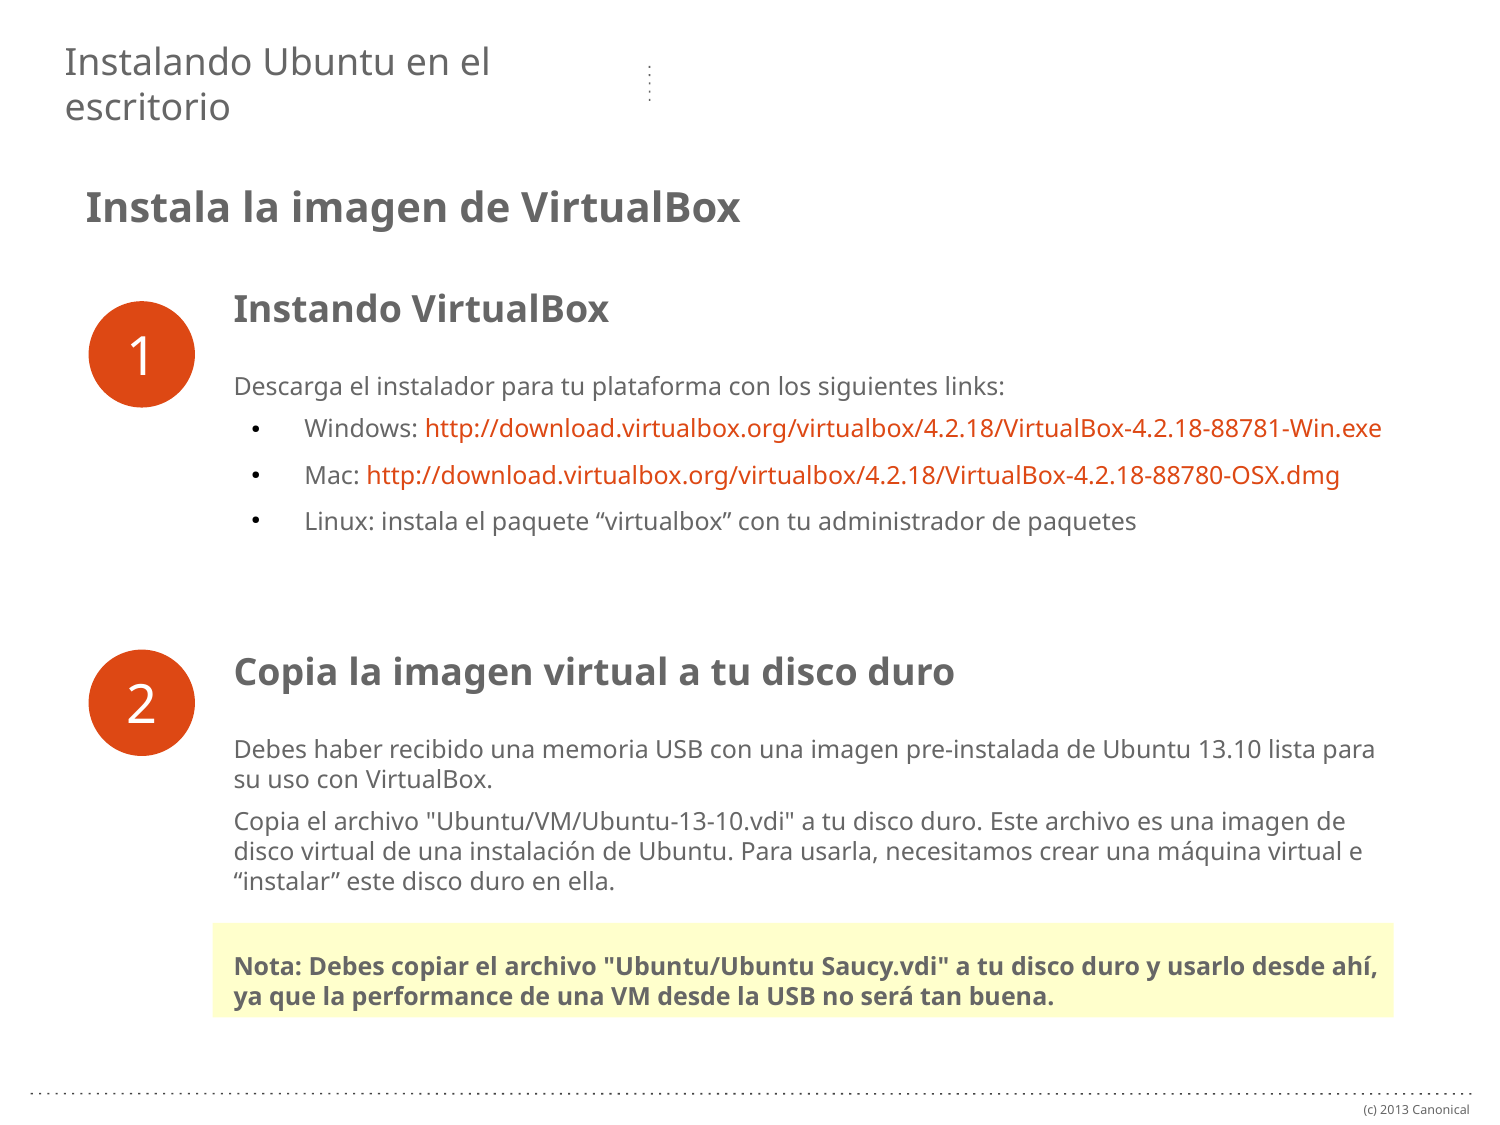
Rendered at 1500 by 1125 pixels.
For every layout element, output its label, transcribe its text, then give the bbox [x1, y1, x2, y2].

title Instalando Ubuntu en el escritorio [49, 53, 658, 114]
text_box (c) 2013 Canonical [19, 1099, 1485, 1119]
text_box [212, 969, 1394, 1018]
list Instala la imagen de VirtualBox Instando VirtualBox Descarga el instalador para tu plataforma con los siguientes links: Windows: http://download.virtualbox.org/virtualbox/4.2.18/VirtualBox-4.2.18-88781-Win.exe Mac: http://download.virtualbox.org/virtualbox/4.2.18/VirtualBox-4.2.18-88780-OSX.dmg Linux: instala el paquete “virtualbox” con tu administrador de paquetes Copia la imagen virtual a tu disco duro Debes haber recibido una memoria USB con una imagen pre-instalada de Ubuntu 13.10 lista para su uso con VirtualBox. Copia el archivo "Ubuntu/VM/Ubuntu-13-10.vdi" a tu disco duro. Este archivo es una imagen de disco virtual de una instalación de Ubuntu. Para usarla, necesitamos crear una máquina virtual e “instalar” este disco duro en ella. Nota: Debes copiar el archivo "Ubuntu/Ubuntu Saucy.vdi" a tu disco duro y usarlo desde ahí, ya que la performance de una VM desde la USB no será tan buena. [70, 165, 1421, 969]
text_box 1 [88, 301, 195, 408]
text_box 2 [88, 649, 195, 756]
